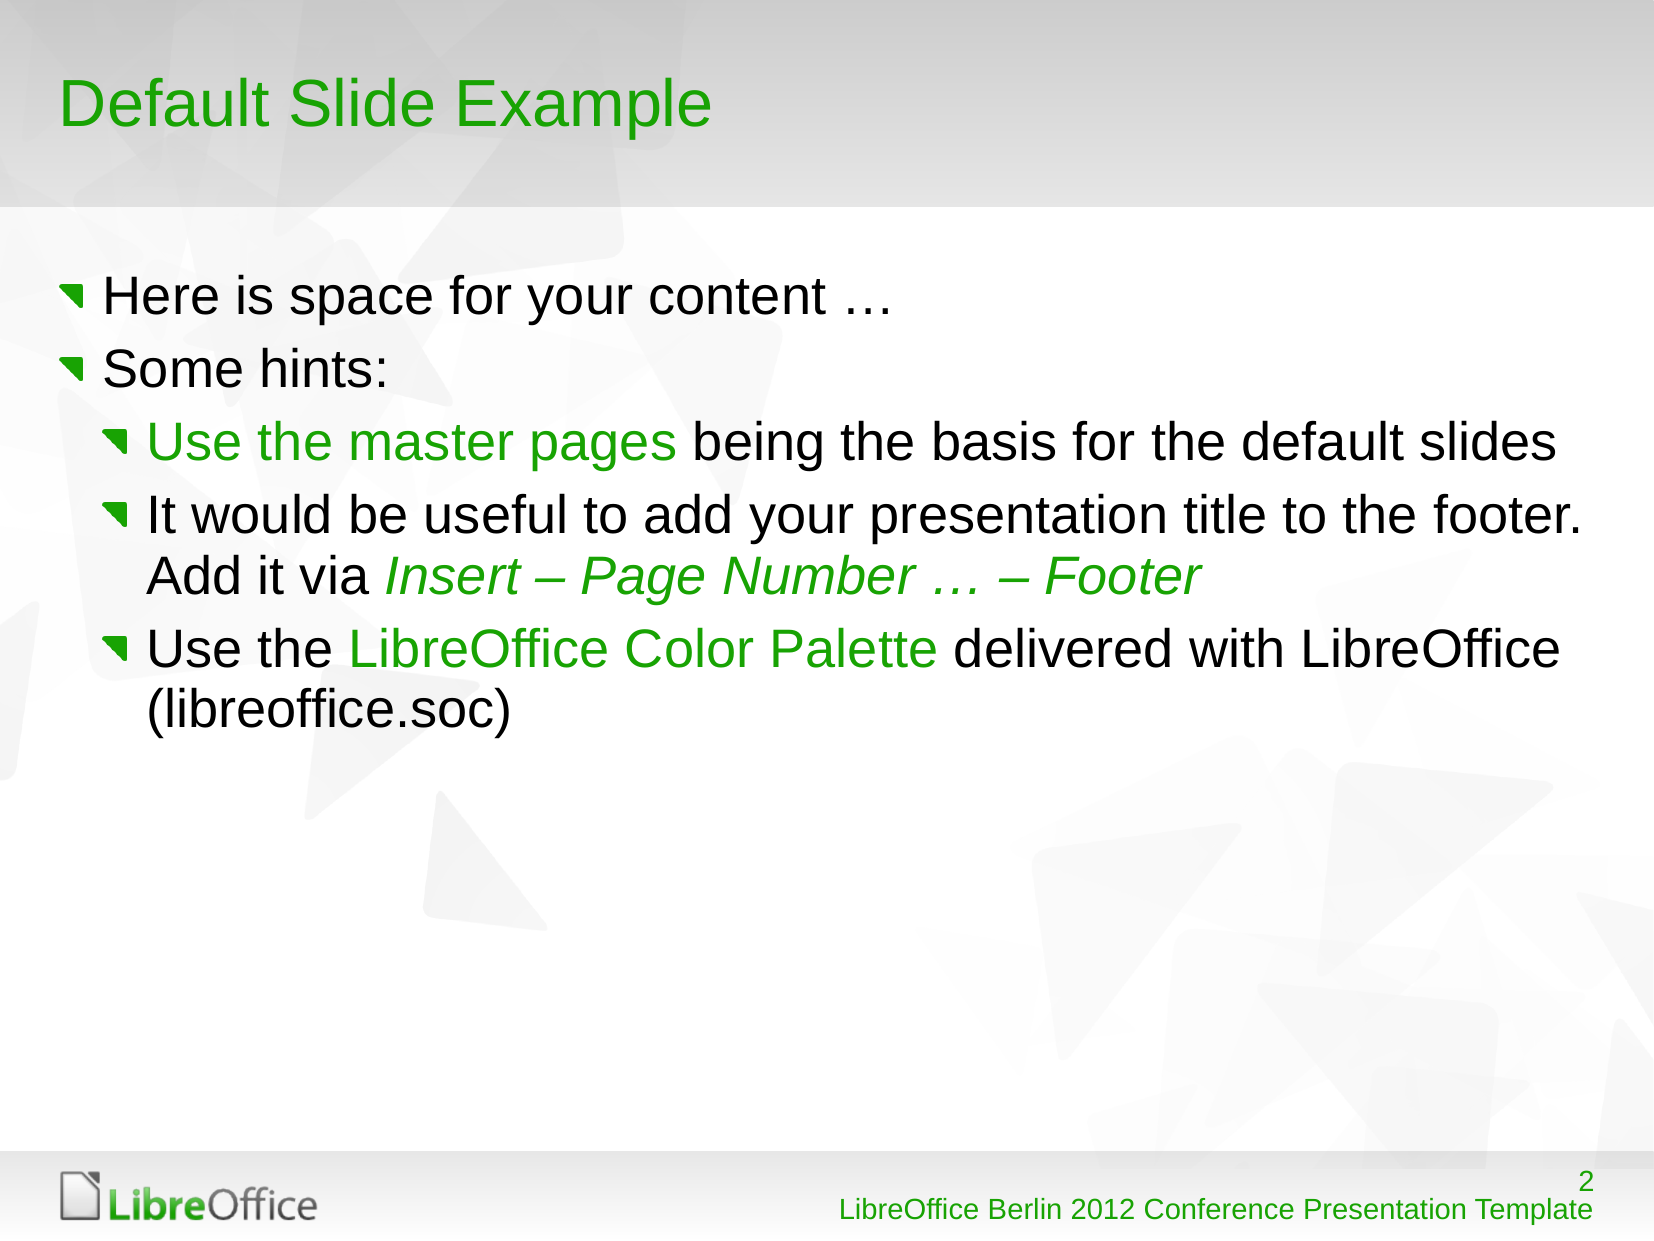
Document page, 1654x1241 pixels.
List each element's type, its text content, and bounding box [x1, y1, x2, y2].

list Here is space for your content … Some hints: Use the master pages being the basis for the default slides It would be useful to add your presentation title to the footer. Add it via Insert – Page Number … – Footer Use the LibreOffice Color Palette delivered with LibreOffice (libreoffice.soc) [59, 265, 1595, 1114]
title Default Slide Example [59, 29, 1595, 178]
picture [41, 1152, 337, 1240]
picture [915, 548, 1654, 1169]
picture [0, 0, 783, 931]
